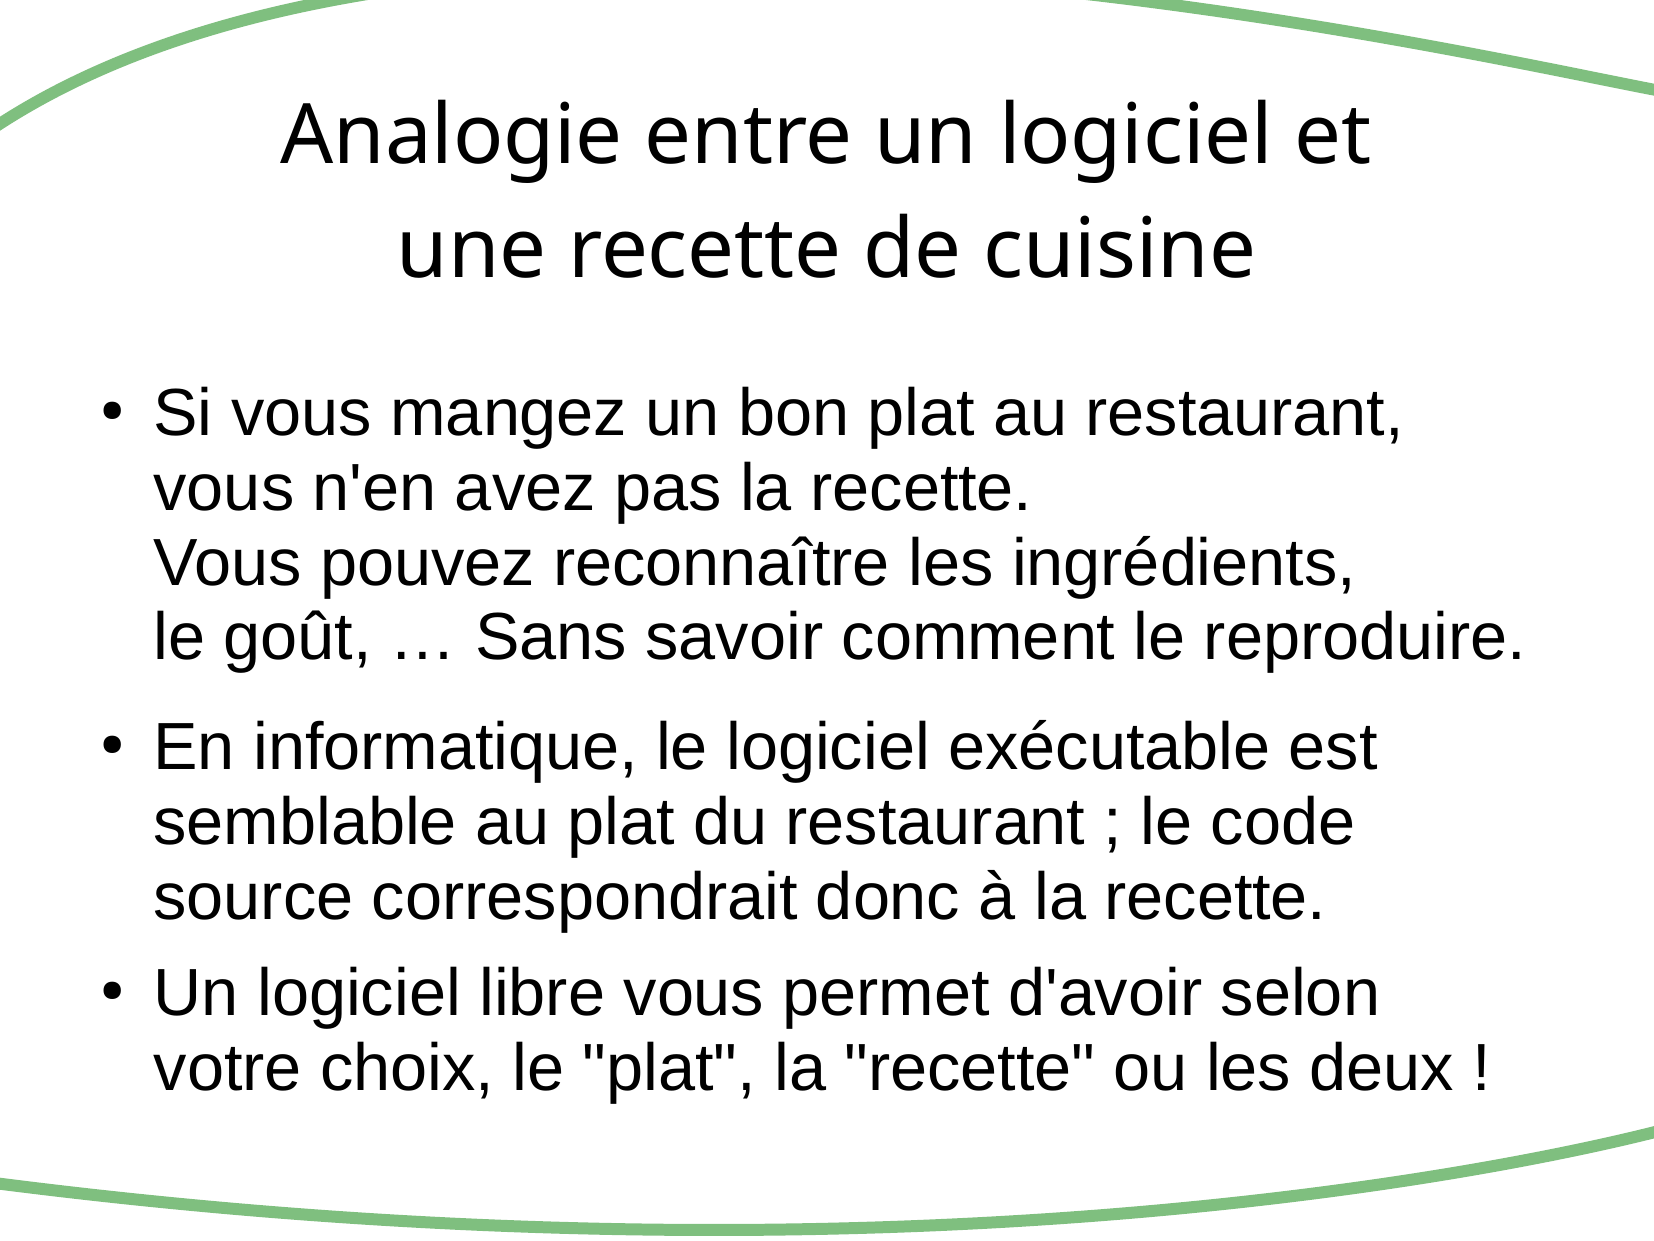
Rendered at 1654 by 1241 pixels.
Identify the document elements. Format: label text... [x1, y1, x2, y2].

list En informatique, le logiciel exécutable est semblable au plat du restaurant ; le code source correspondrait donc à la recette. [82, 709, 1571, 940]
title Analogie entre un logiciel et une recette de cuisine [82, 61, 1571, 315]
list Un logiciel libre vous permet d'avoir selon votre choix, le "plat", la "recette" ou les deux ! [82, 955, 1571, 1120]
list Si vous mangez un bon plat au restaurant, vous n'en avez pas la recette. Vous pouvez reconnaître les ingrédients, le goût, … Sans savoir comment le reproduire. [82, 375, 1571, 690]
